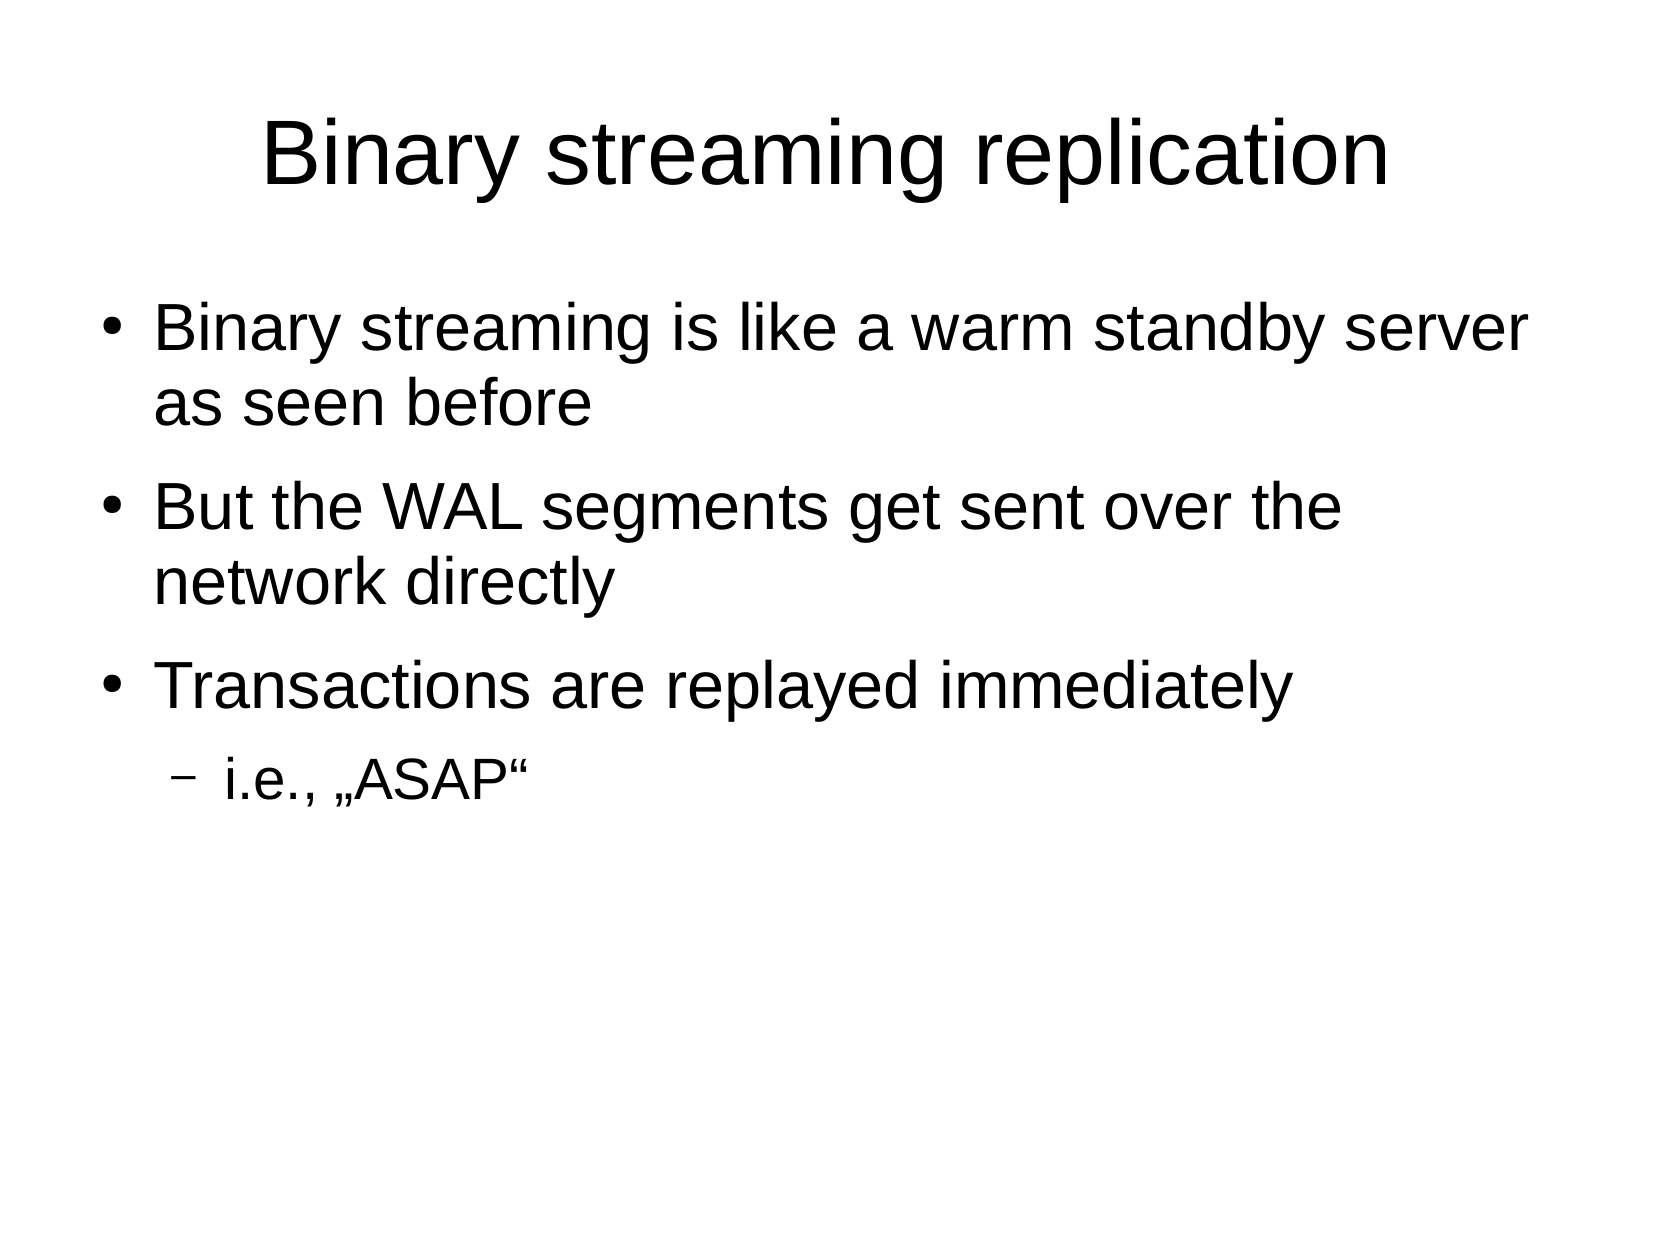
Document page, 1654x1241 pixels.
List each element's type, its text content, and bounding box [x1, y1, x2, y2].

list Binary streaming is like a warm standby server as seen before But the WAL segments get sent over the network directly Transactions are replayed immediately i.e., „ASAP“ [82, 290, 1571, 1010]
title Binary streaming replication [82, 49, 1571, 257]
